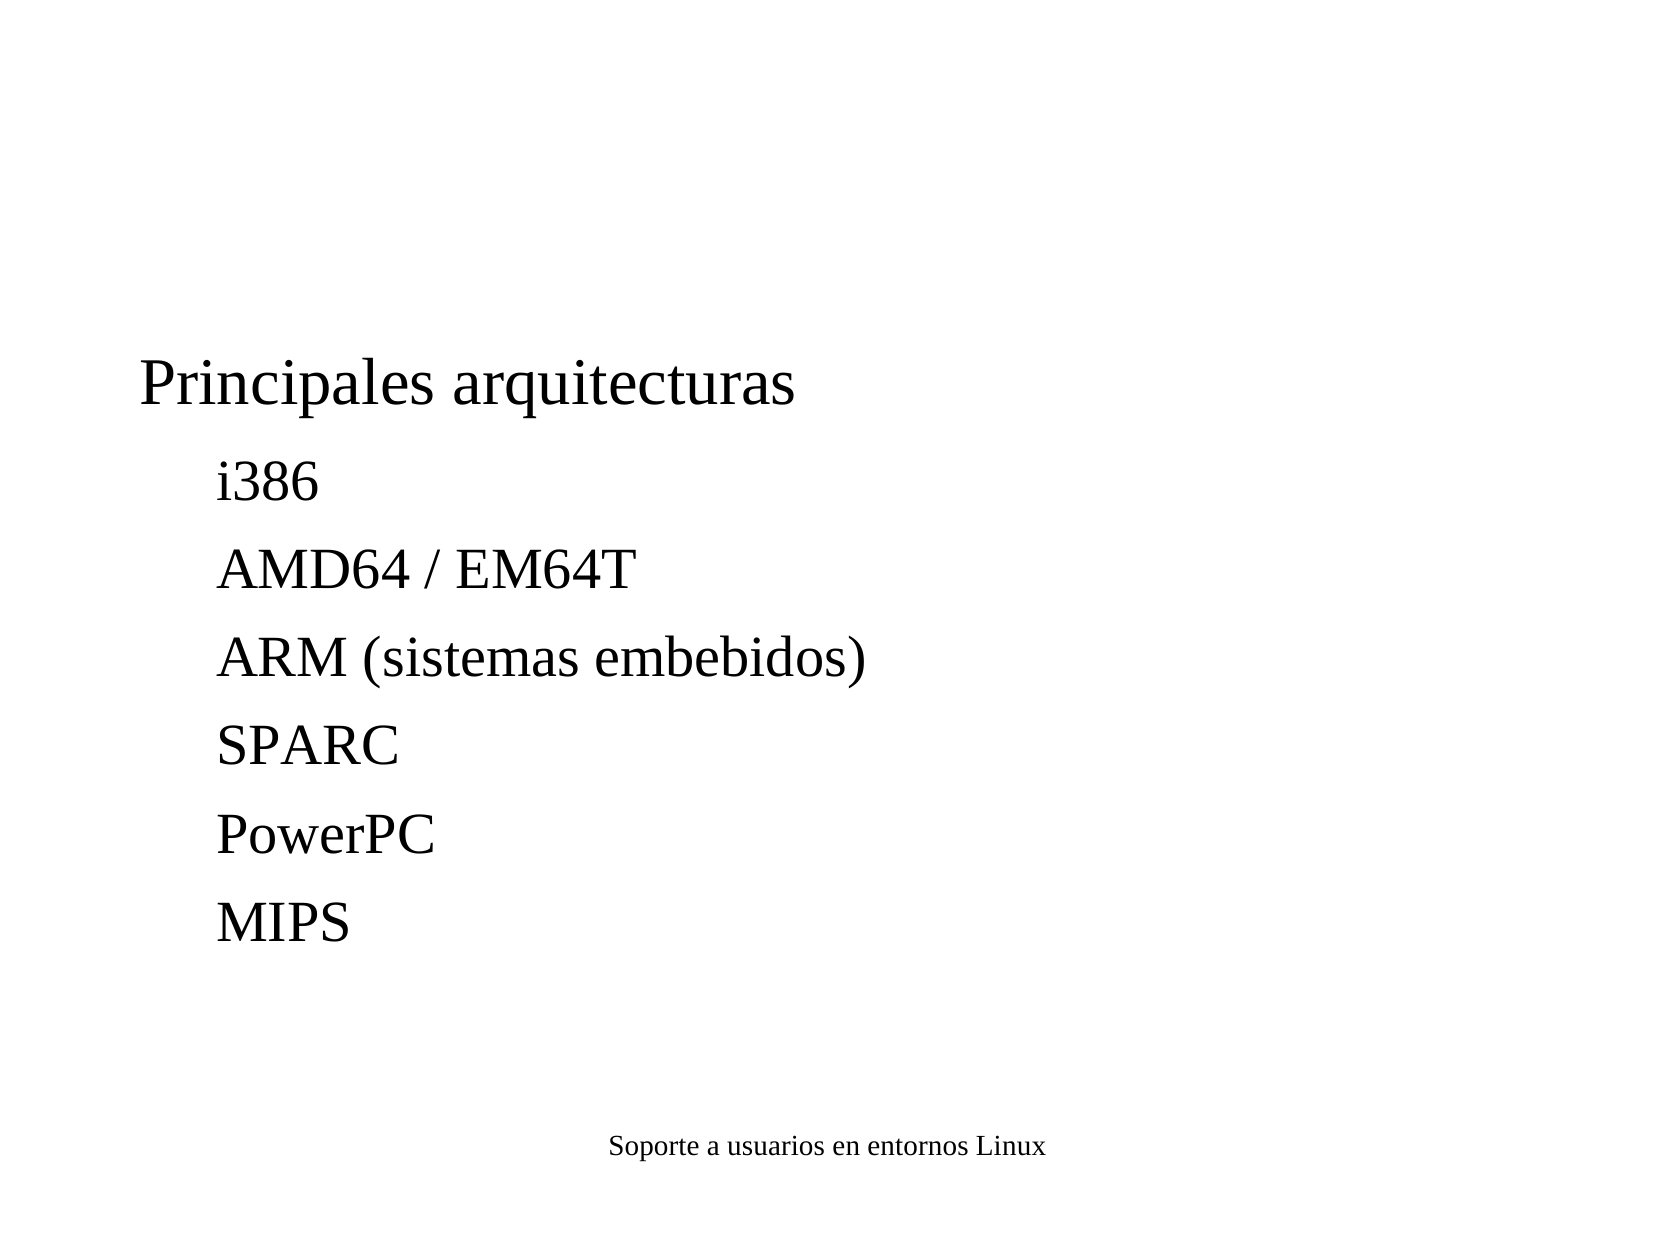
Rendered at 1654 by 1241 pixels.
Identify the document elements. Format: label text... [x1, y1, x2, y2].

list Principales arquitecturas i386 AMD64 / EM64T ARM (sistemas embebidos) SPARC PowerPC MIPS [121, 344, 1534, 1127]
